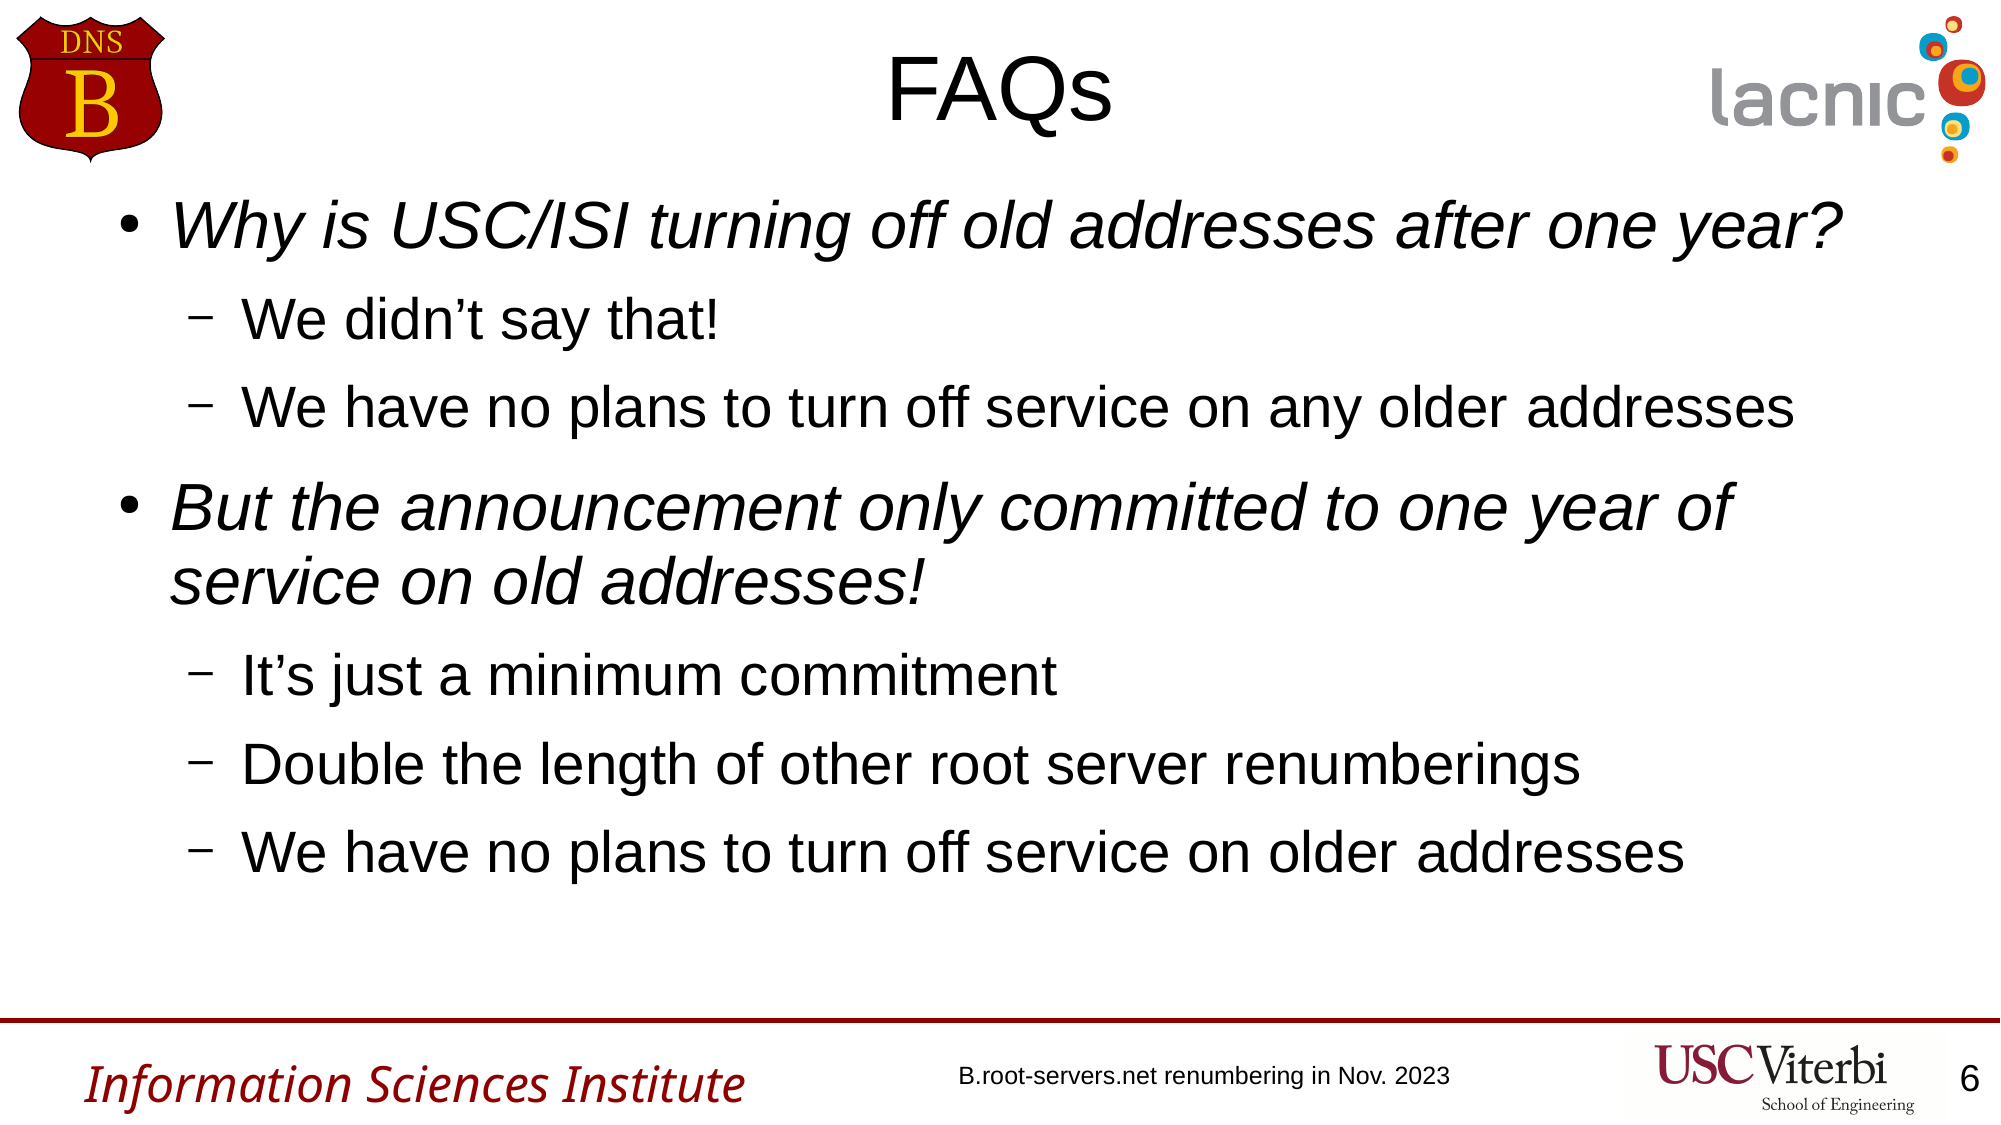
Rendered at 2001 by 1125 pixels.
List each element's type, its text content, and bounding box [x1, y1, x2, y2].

title FAQs [99, 35, 1900, 141]
list Why is USC/ISI turning off old addresses after one year? We didn’t say that! We have no plans to turn off service on any older addresses But the announcement only committed to one year of service on old addresses! It’s just a minimum commitment Double the length of other root server renumberings We have no plans to turn off service on older addresses [99, 187, 1902, 1036]
picture [1710, 15, 1987, 165]
picture [1623, 1030, 1947, 1121]
picture [15, 15, 166, 165]
